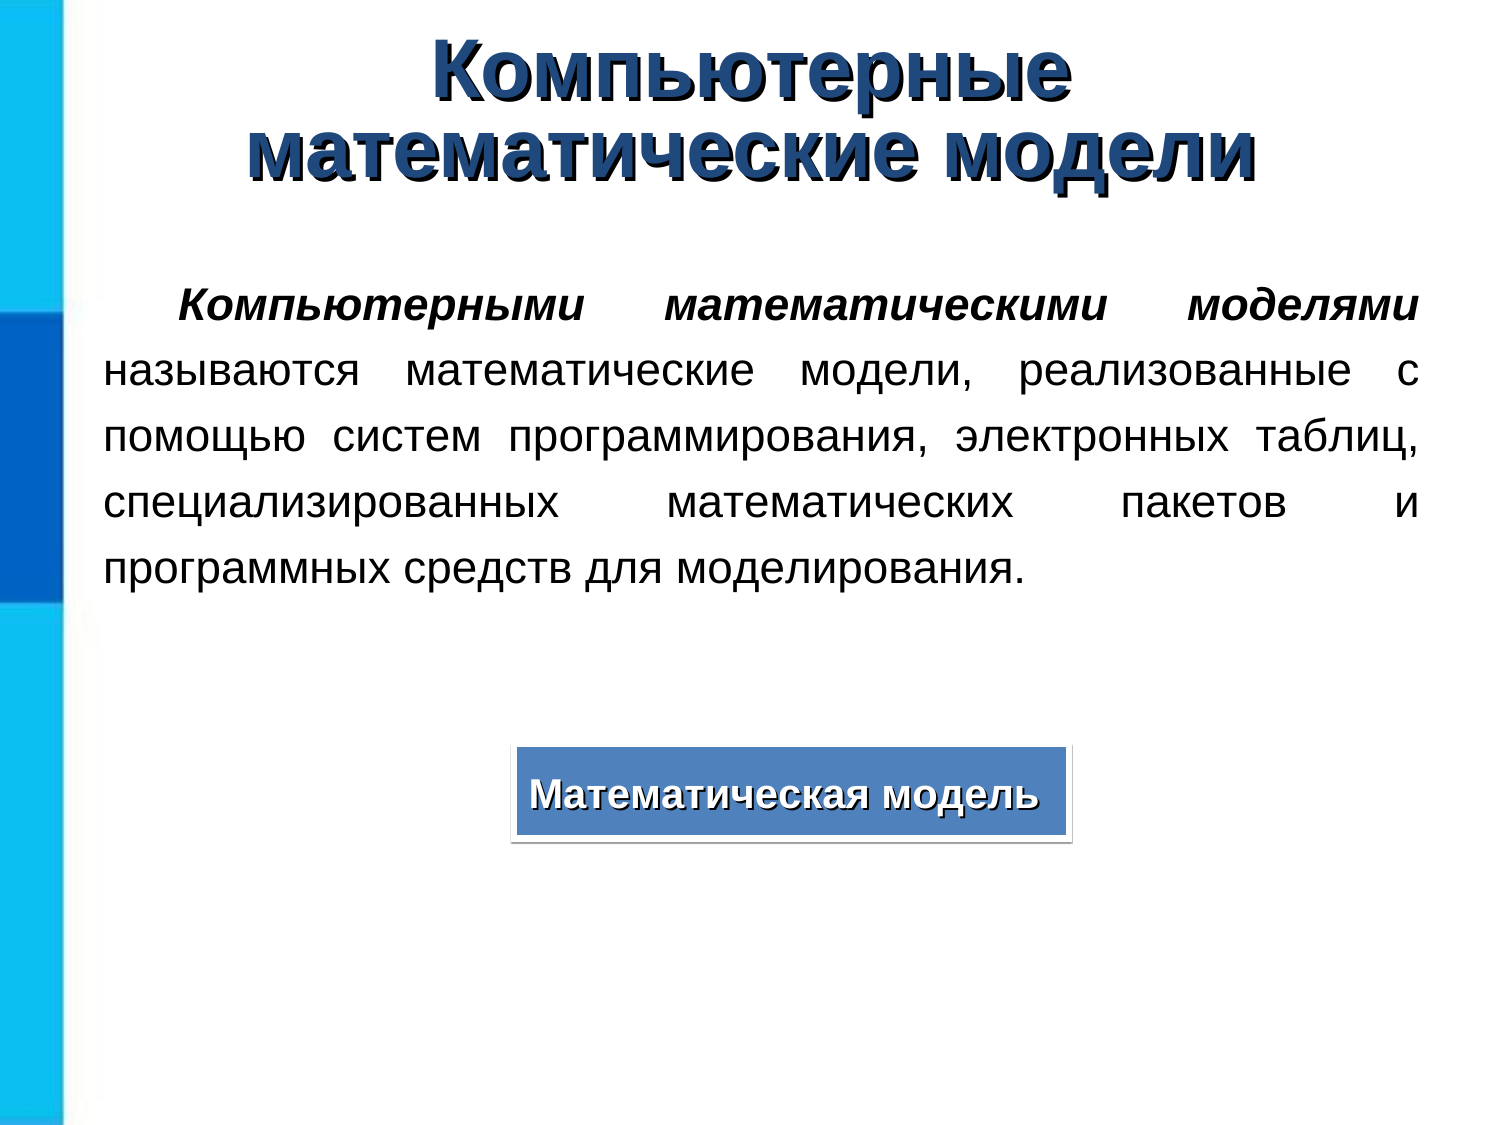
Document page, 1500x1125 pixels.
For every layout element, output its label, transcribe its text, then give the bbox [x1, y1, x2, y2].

picture [0, 0, 1500, 1125]
text_box Компьютерными математическими моделями называются математические модели, реализованные с помощью систем программирования, электронных таблиц, специализированных математических пакетов и программных средств для моделирования. [88, 255, 1436, 601]
text_box Математическая модель [513, 744, 1069, 839]
text_box Компьютерные математические модели [76, 31, 1425, 197]
